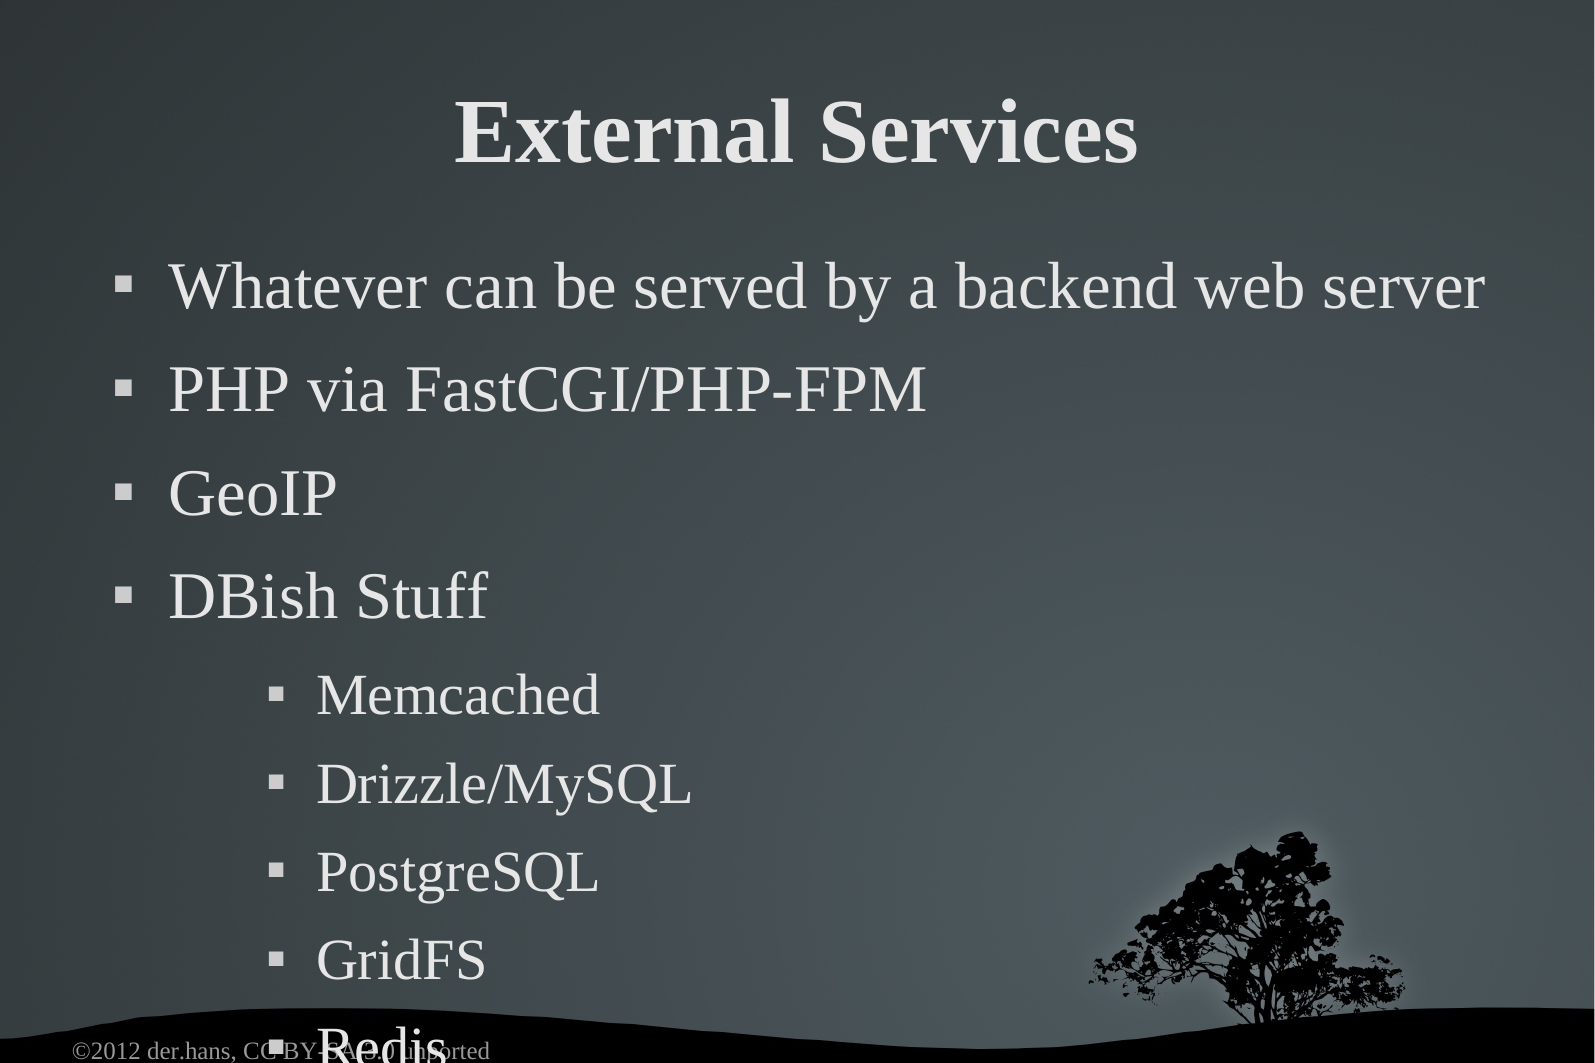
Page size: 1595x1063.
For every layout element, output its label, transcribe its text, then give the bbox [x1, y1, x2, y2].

title External Services [79, 49, 1515, 213]
list Whatever can be served by a backend web server PHP via FastCGI/PHP-FPM GeoIP DBish Stuff Memcached Drizzle/MySQL PostgreSQL GridFS Redis [79, 248, 1515, 1063]
picture [0, 0, 1595, 1063]
